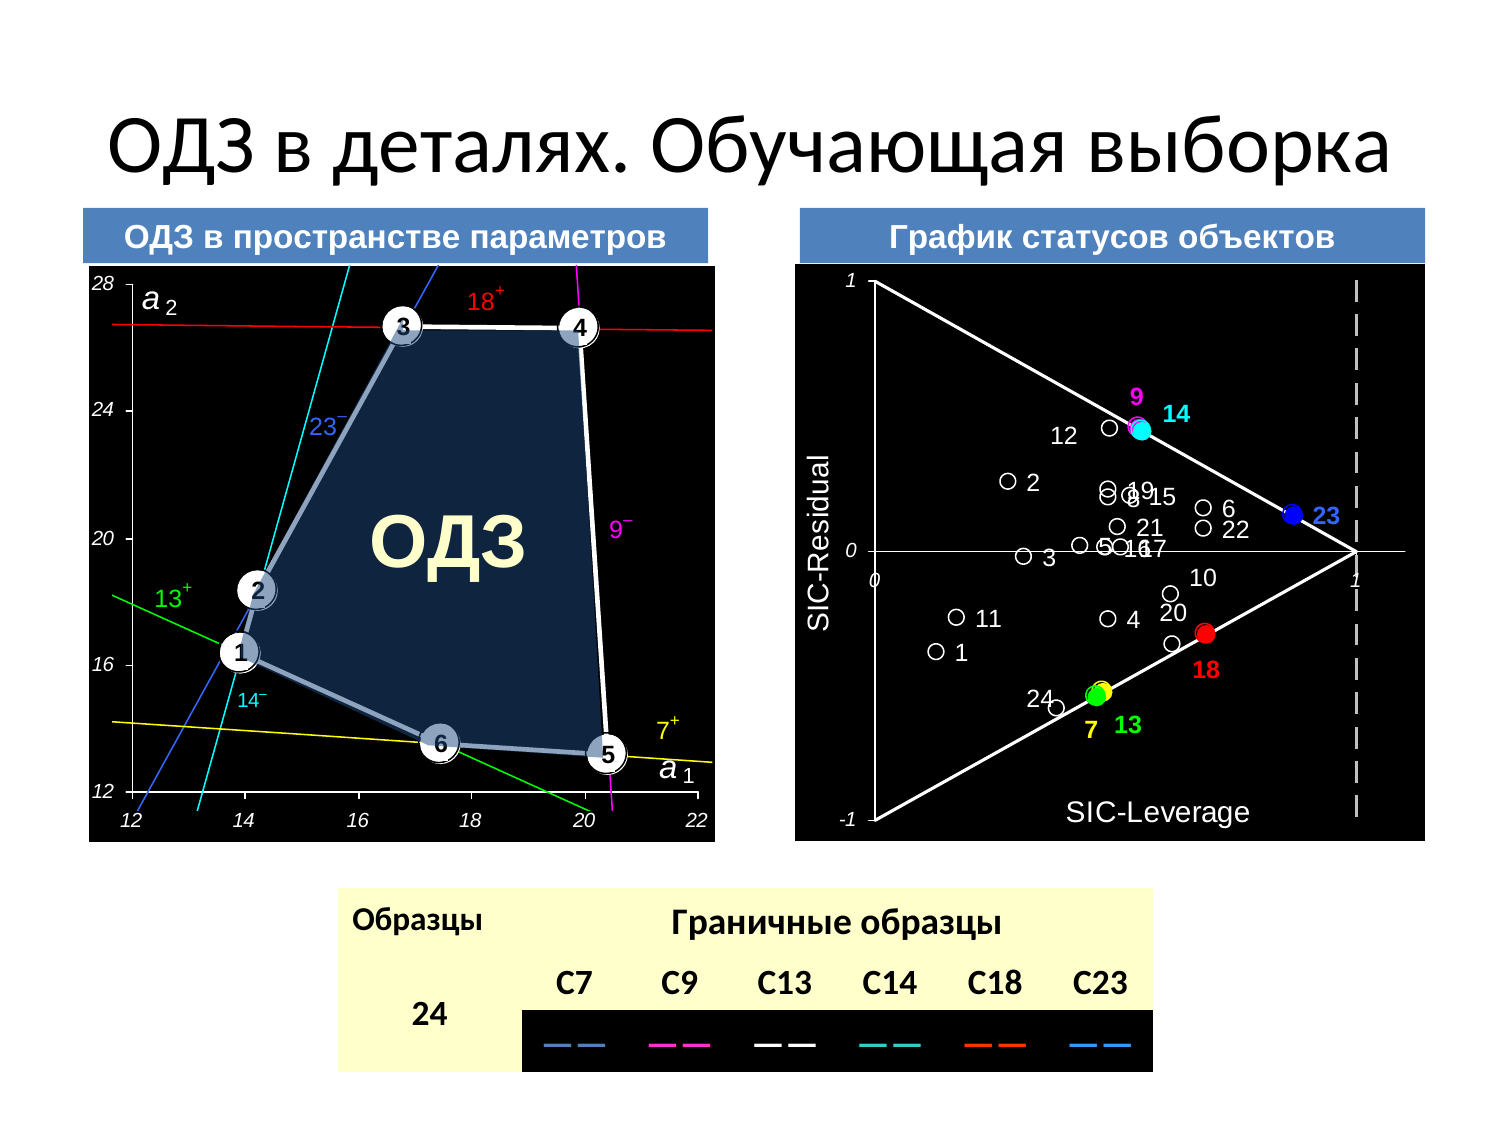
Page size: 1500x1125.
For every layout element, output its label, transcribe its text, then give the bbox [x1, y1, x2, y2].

picture [787, 256, 1432, 846]
table_header Граничные образцы [522, 888, 1153, 950]
table_cell C9 [627, 950, 732, 1010]
text_box ОДЗ [354, 485, 543, 591]
text_box ОДЗ в пространстве параметров [83, 207, 709, 264]
table_cell C18 [943, 950, 1048, 1010]
title ОДЗ в деталях. Обучающая выборка [75, 45, 1426, 233]
table_header Образцы [338, 888, 522, 950]
text_box График статусов объектов [799, 207, 1426, 264]
table_cell 24 [338, 950, 522, 1072]
table_cell —— [732, 1010, 838, 1072]
table_cell —— [1048, 1010, 1153, 1072]
table_cell C14 [838, 950, 943, 1010]
picture [80, 257, 722, 847]
table_cell —— [627, 1010, 732, 1072]
table_cell —— [838, 1010, 943, 1072]
table_cell —— [522, 1010, 627, 1072]
text_box [240, 317, 604, 758]
table_cell —— [943, 1010, 1048, 1072]
table_cell C7 [522, 950, 627, 1010]
table_cell C13 [732, 950, 838, 1010]
table_cell C23 [1048, 950, 1153, 1010]
